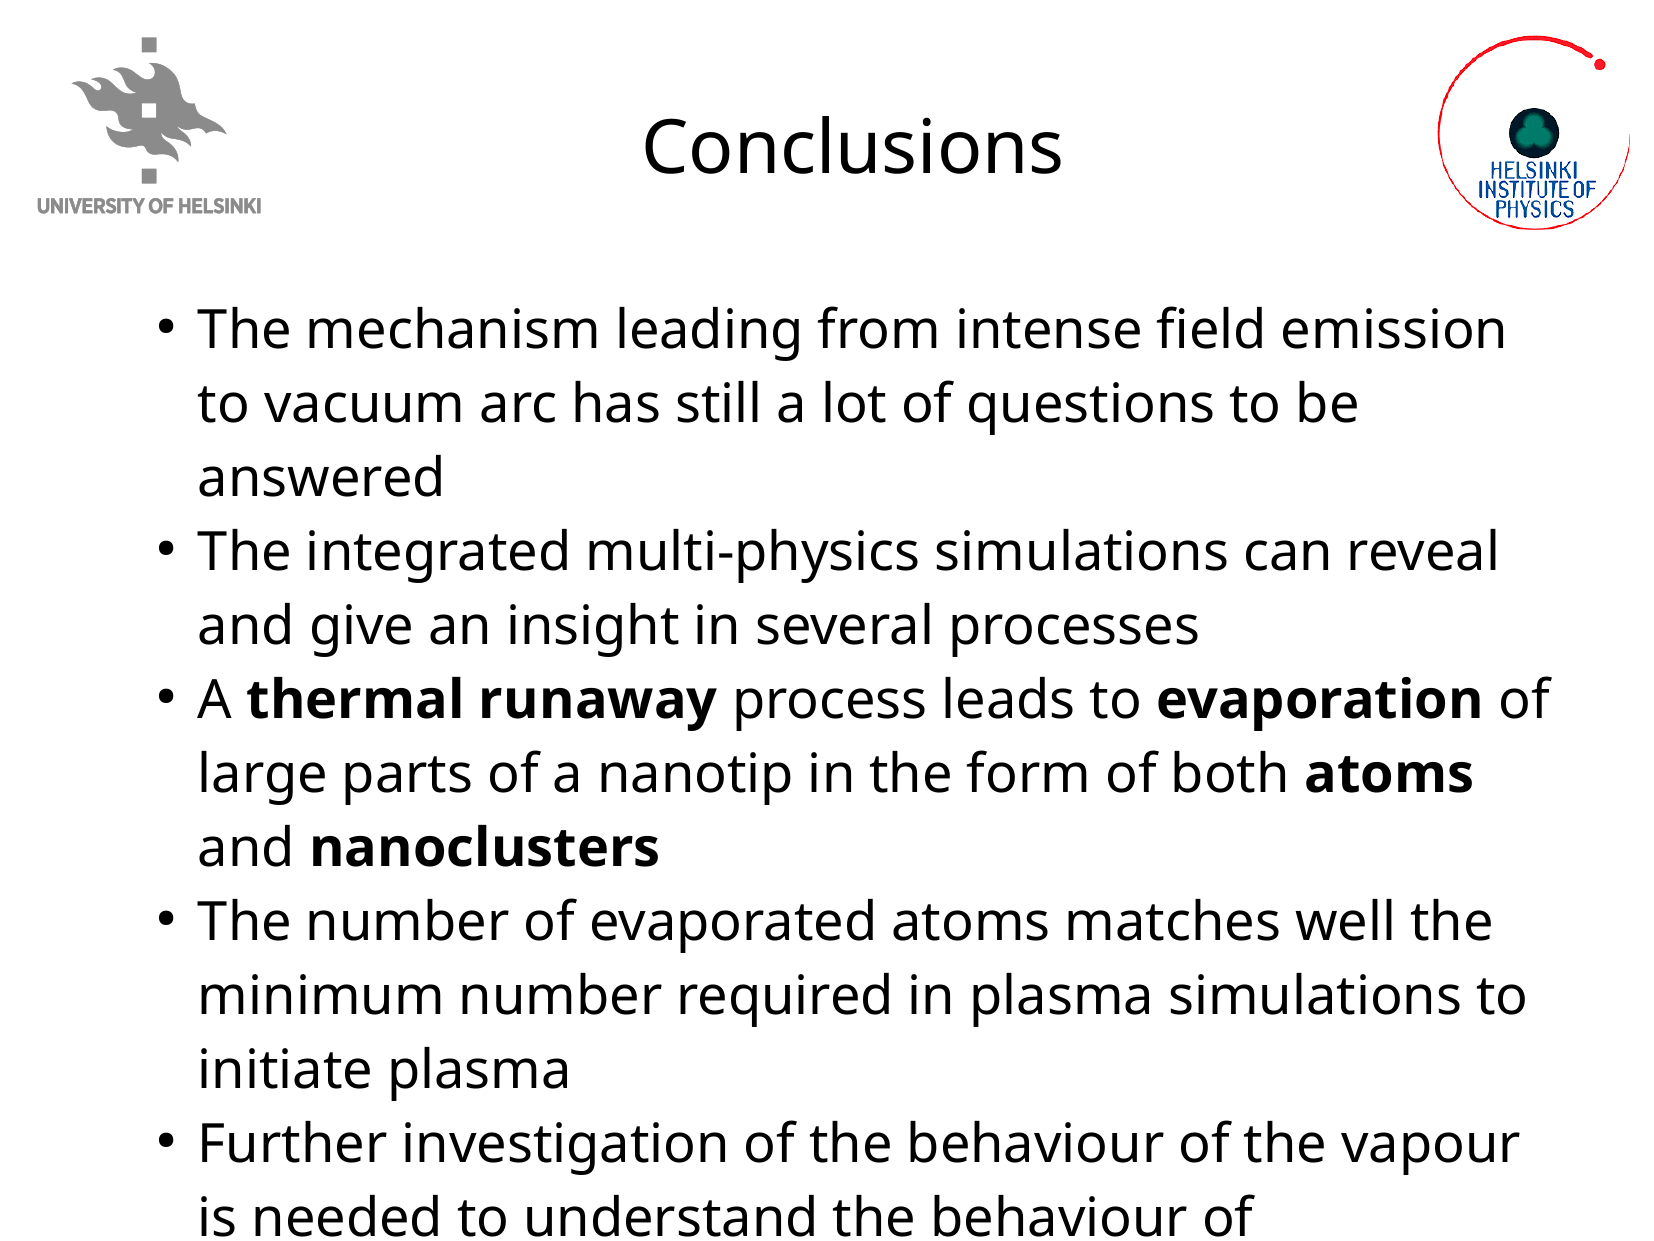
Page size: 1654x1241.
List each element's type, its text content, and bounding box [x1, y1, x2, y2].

picture [23, 23, 275, 229]
title Conclusions [274, 40, 1432, 249]
text_box The mechanism leading from intense field emission to vacuum arc has still a lot of questions to be answered The integrated multi-physics simulations can reveal and give an insight in several processes A thermal runaway process leads to evaporation of large parts of a nanotip in the form of both atoms and nanoclusters The number of evaporated atoms matches well the minimum number required in plasma simulations to initiate plasma Further investigation of the behaviour of the vapour is needed to understand the behaviour of mechanisms and fully connect to the plasma calculations. [106, 283, 1571, 1138]
picture [1437, 35, 1630, 230]
